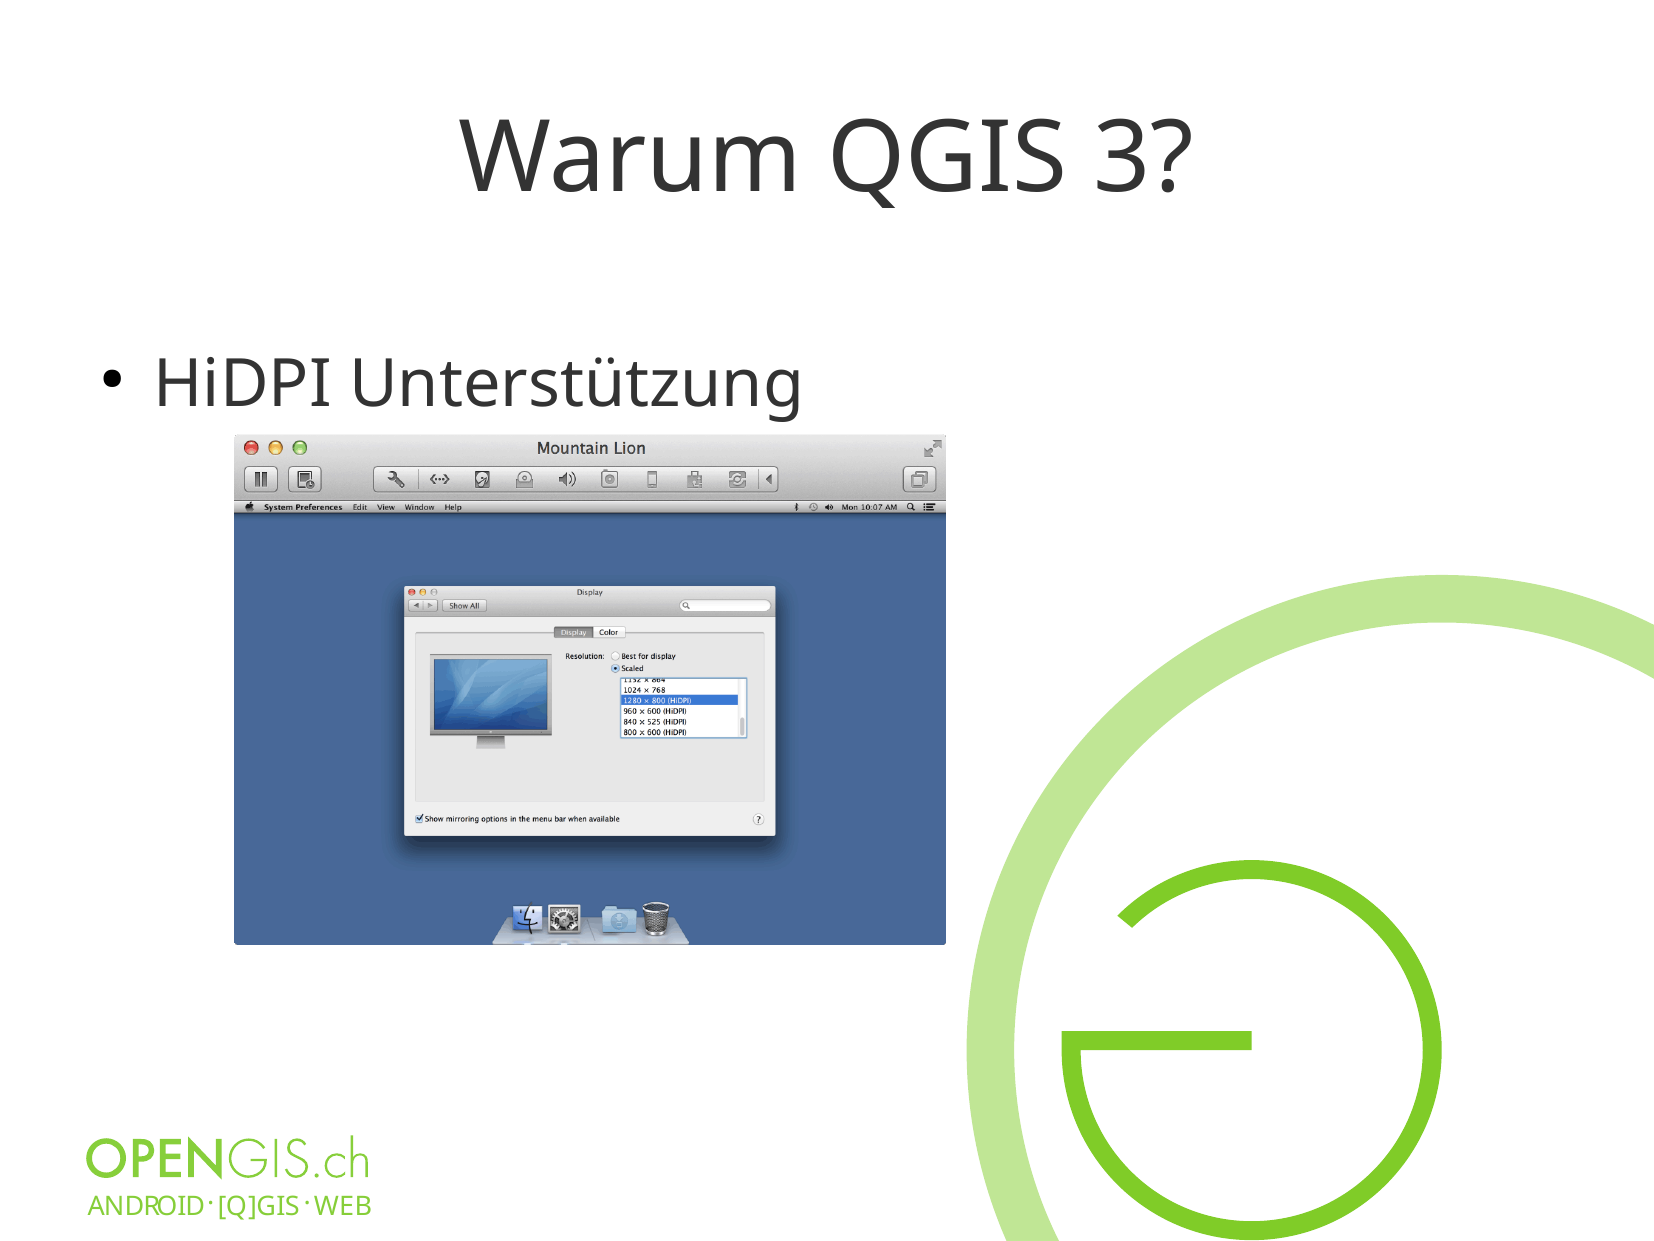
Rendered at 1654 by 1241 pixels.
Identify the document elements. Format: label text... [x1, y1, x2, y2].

picture [234, 434, 946, 946]
title Warum QGIS 3? [82, 49, 1571, 257]
list HiDPI Unterstützung [82, 290, 1571, 1010]
